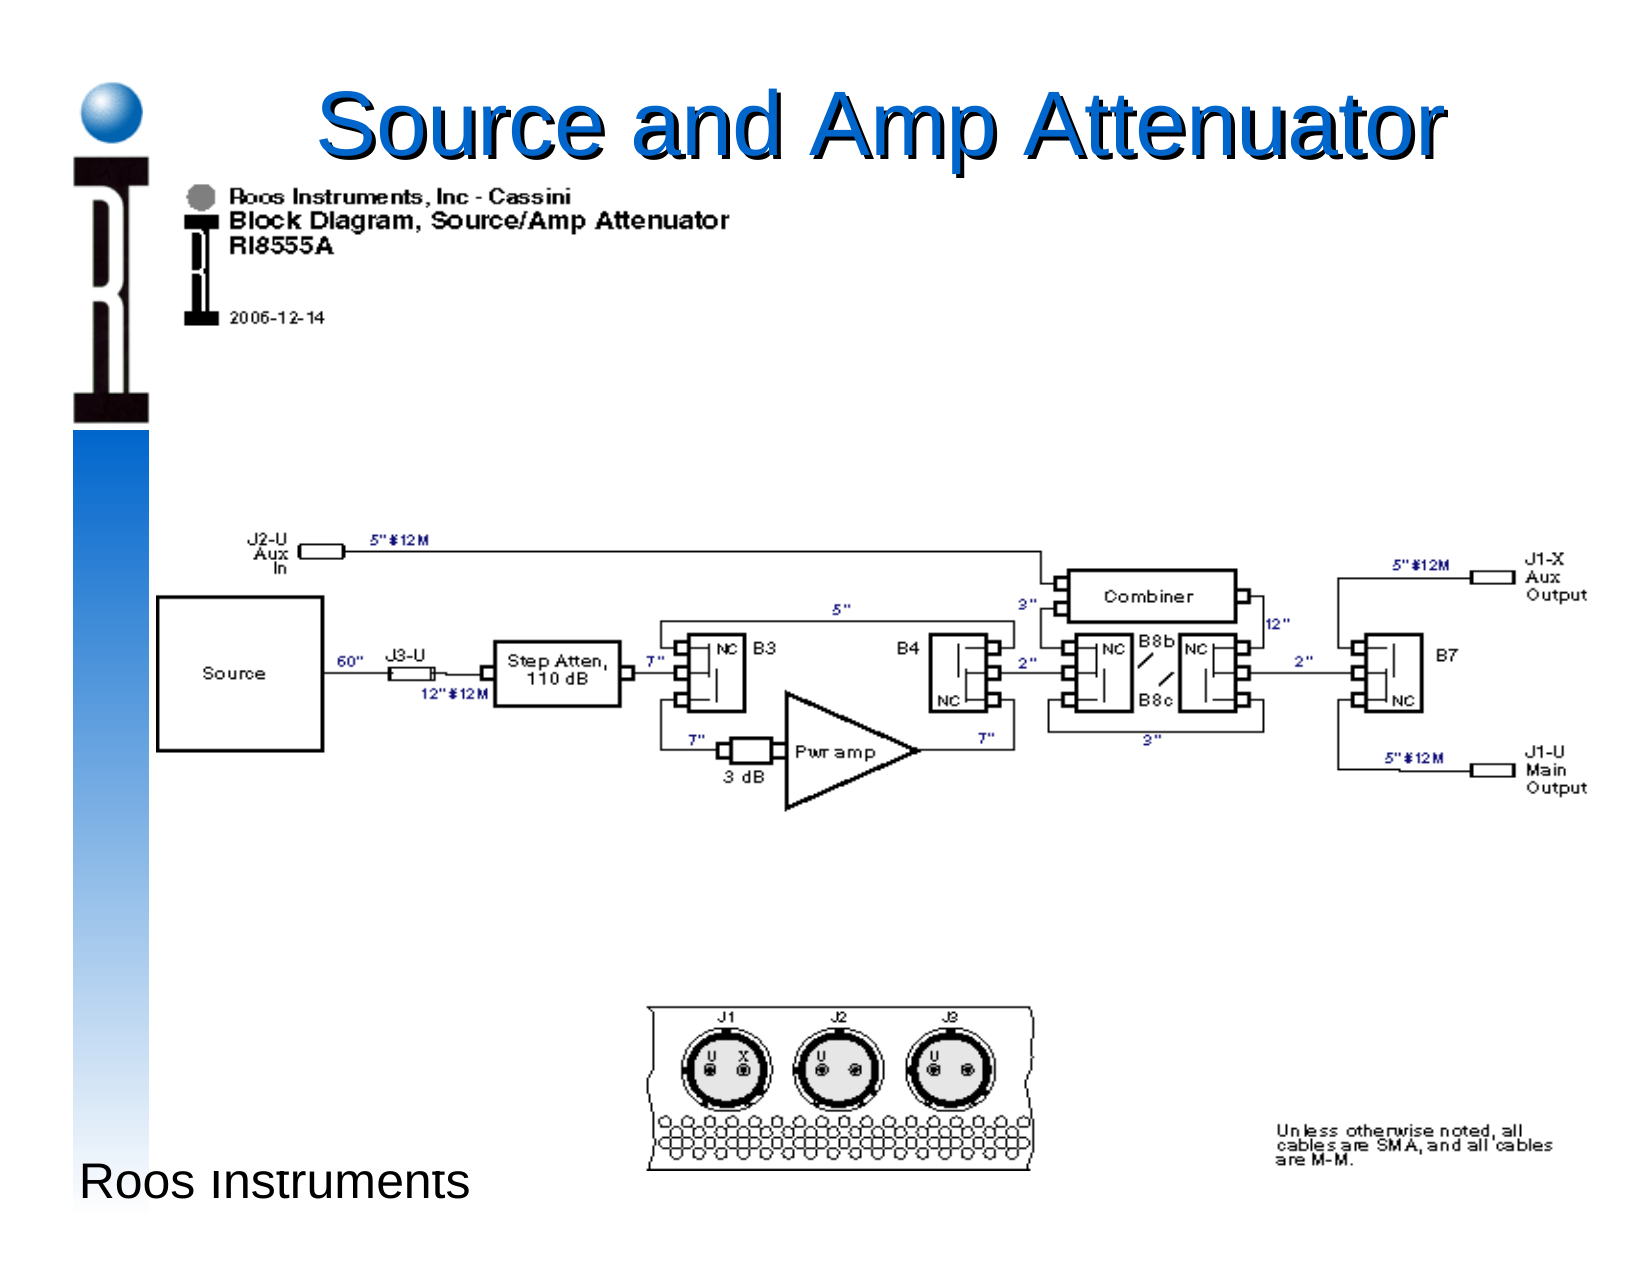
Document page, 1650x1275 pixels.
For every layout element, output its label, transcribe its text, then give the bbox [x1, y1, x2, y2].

picture [156, 183, 1591, 1171]
title Source and Amp Attenuator [171, 59, 1591, 183]
picture [69, 78, 154, 430]
